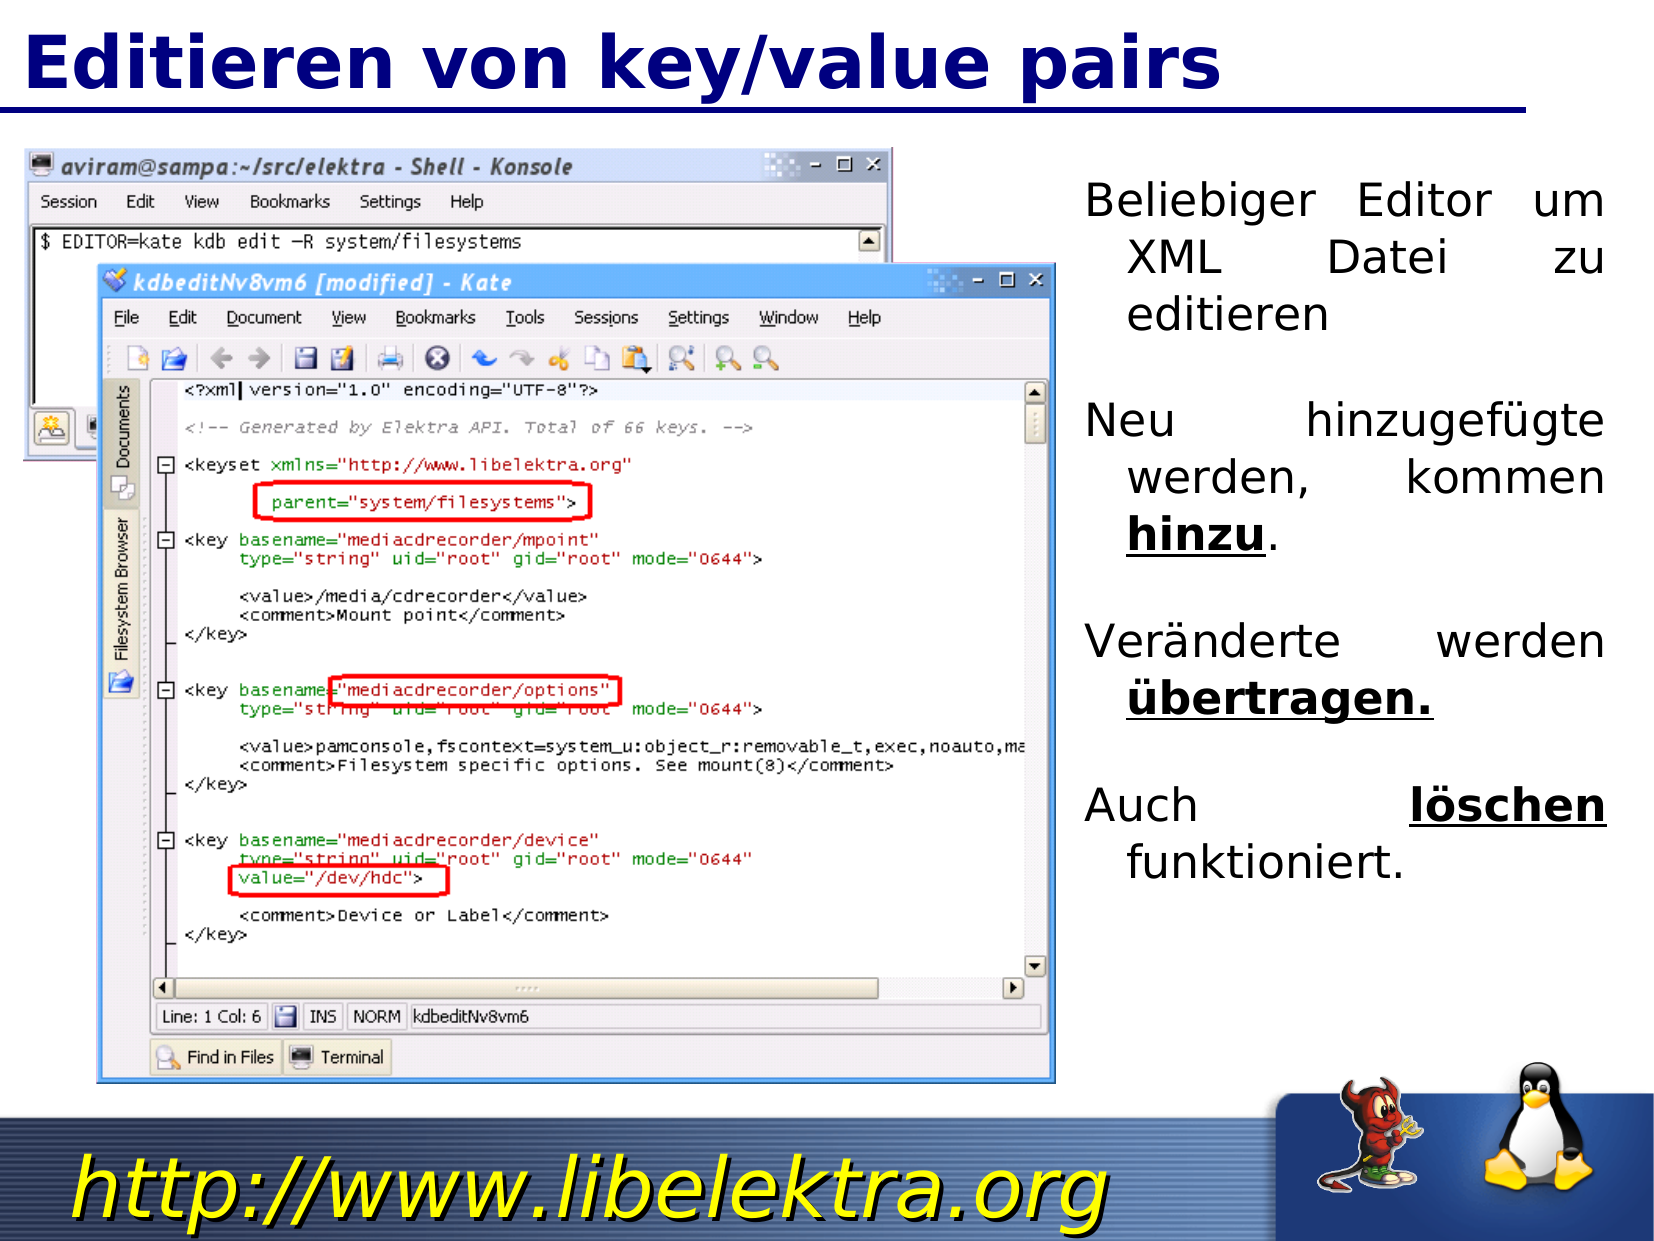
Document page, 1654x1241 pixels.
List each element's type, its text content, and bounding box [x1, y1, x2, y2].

list Beliebiger Editor um XML Datei zu editieren Neu hinzugefügte werden, kommen hinzu. Veränderte werden übertragen. Auch löschen funktioniert. [1069, 162, 1622, 1000]
text_box Editieren von key/value pairs [22, 14, 1611, 111]
picture [0, 147, 1654, 1241]
